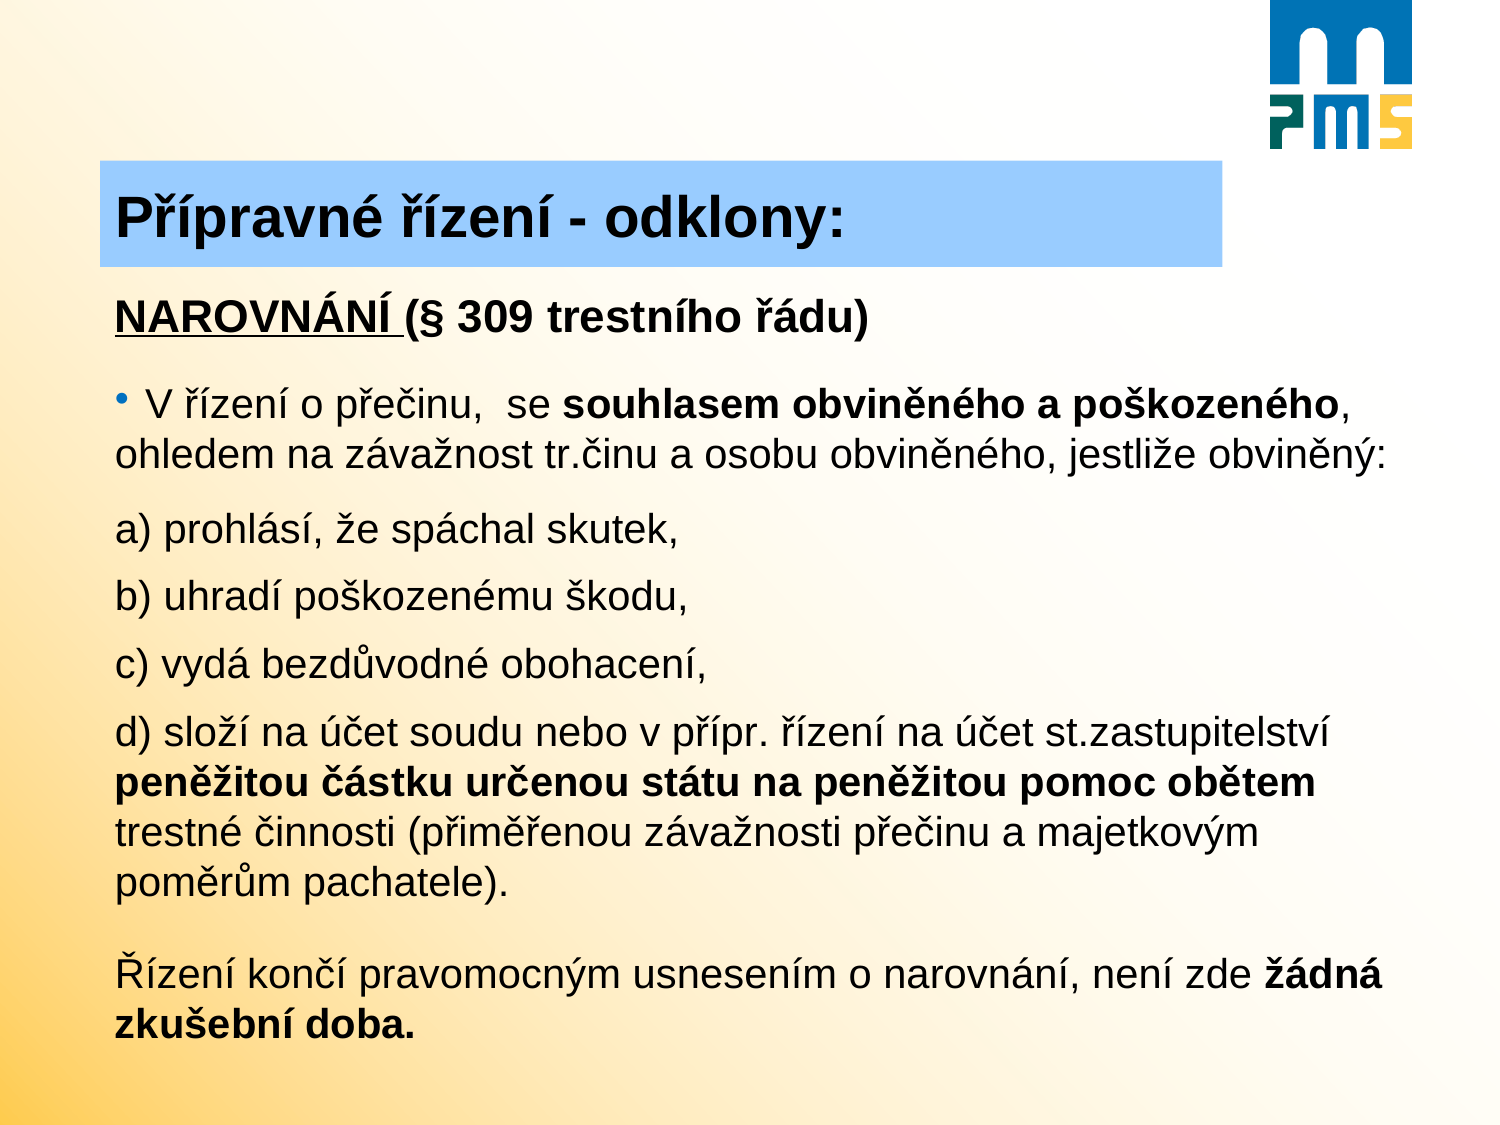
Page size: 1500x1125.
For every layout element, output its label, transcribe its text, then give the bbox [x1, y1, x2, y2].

text_box NAROVNÁNÍ (§ 309 trestního řádu) V řízení o přečinu, se souhlasem obviněného a poškozeného, ohledem na závažnost tr.činu a osobu obviněného, jestliže obviněný: a) prohlásí, že spáchal skutek, b) uhradí poškozenému škodu, c) vydá bezdůvodné obohacení, d) složí na účet soudu nebo v přípr. řízení na účet st.zastupitelství peněžitou částku určenou státu na peněžitou pomoc obětem trestné činnosti (přiměřenou závažnosti přečinu a majetkovým poměrům pachatele). Řízení končí pravomocným usnesením o narovnání, není zde žádná zkušební doba. [100, 278, 1412, 1071]
picture [0, 0, 1500, 1125]
text_box Přípravné řízení - odklony: [100, 160, 1223, 267]
